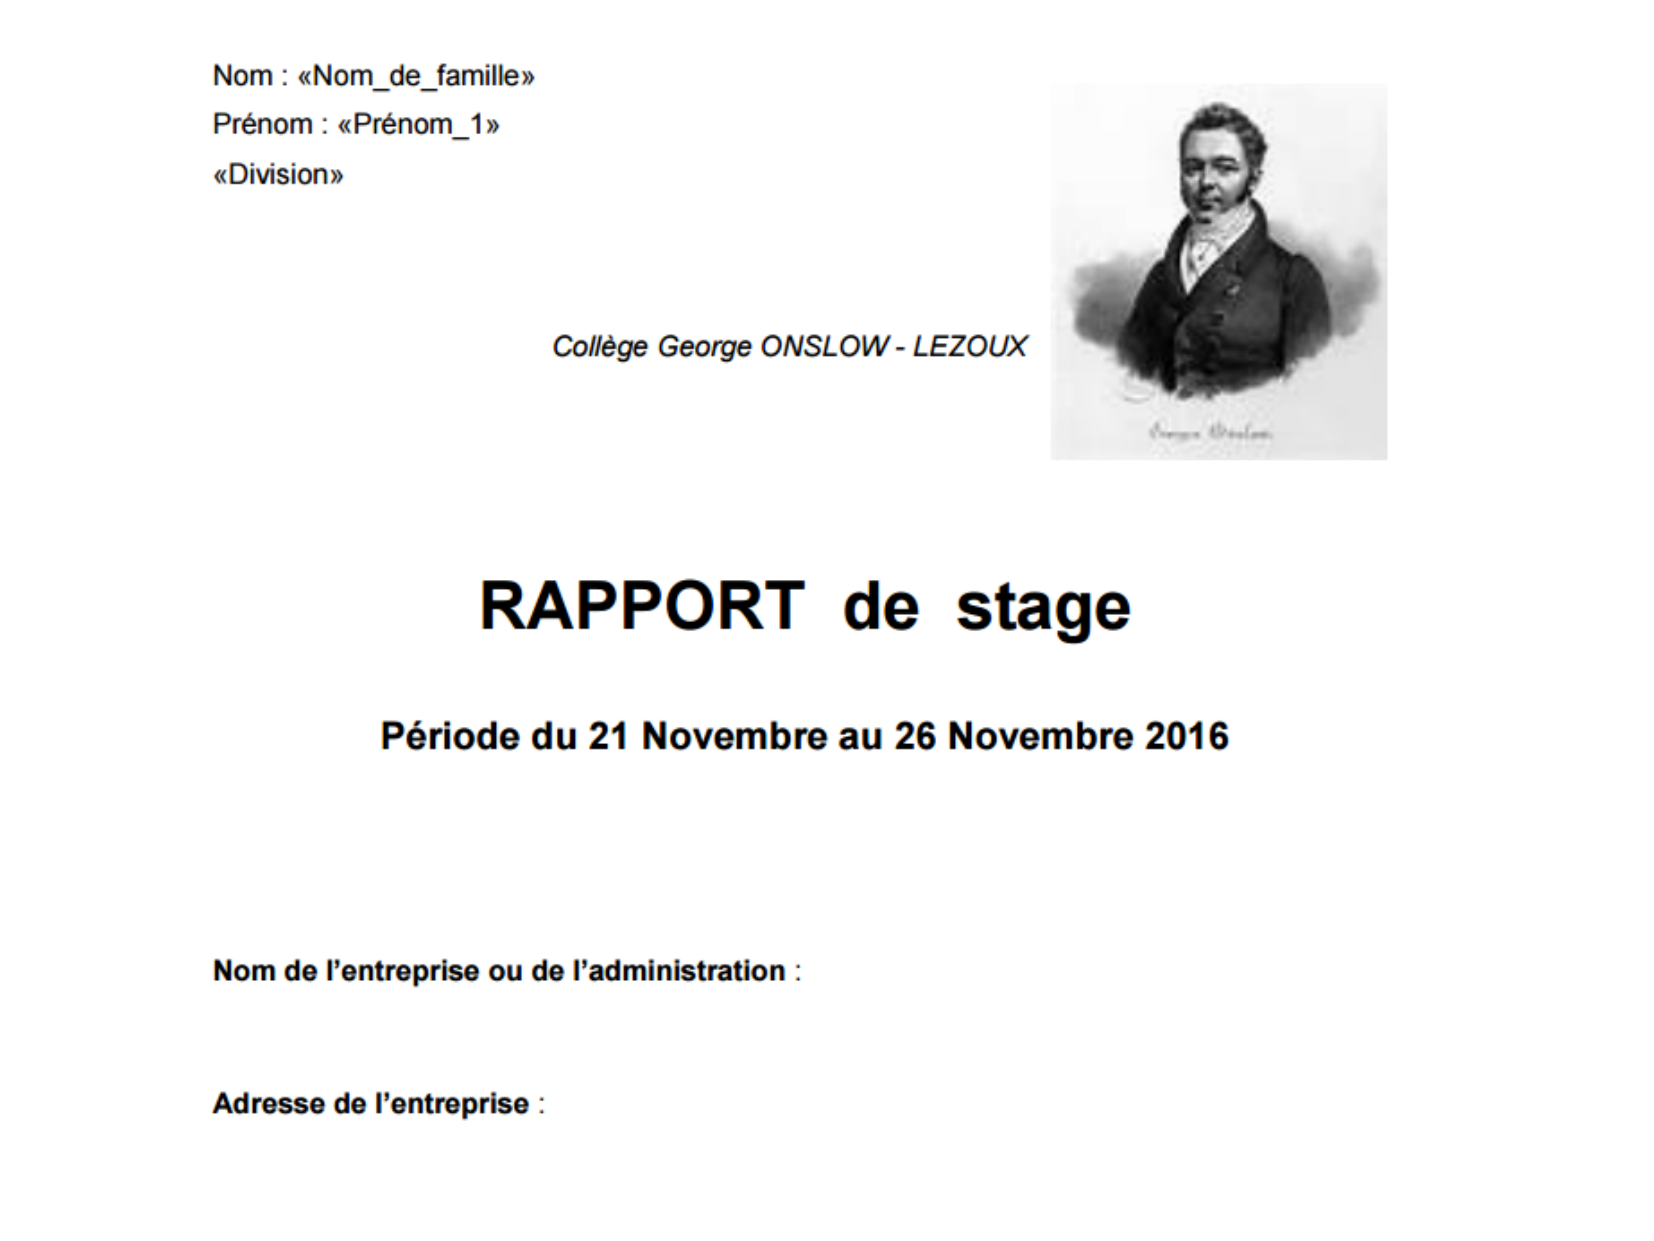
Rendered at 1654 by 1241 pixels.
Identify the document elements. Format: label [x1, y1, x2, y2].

picture [106, 39, 1456, 1241]
